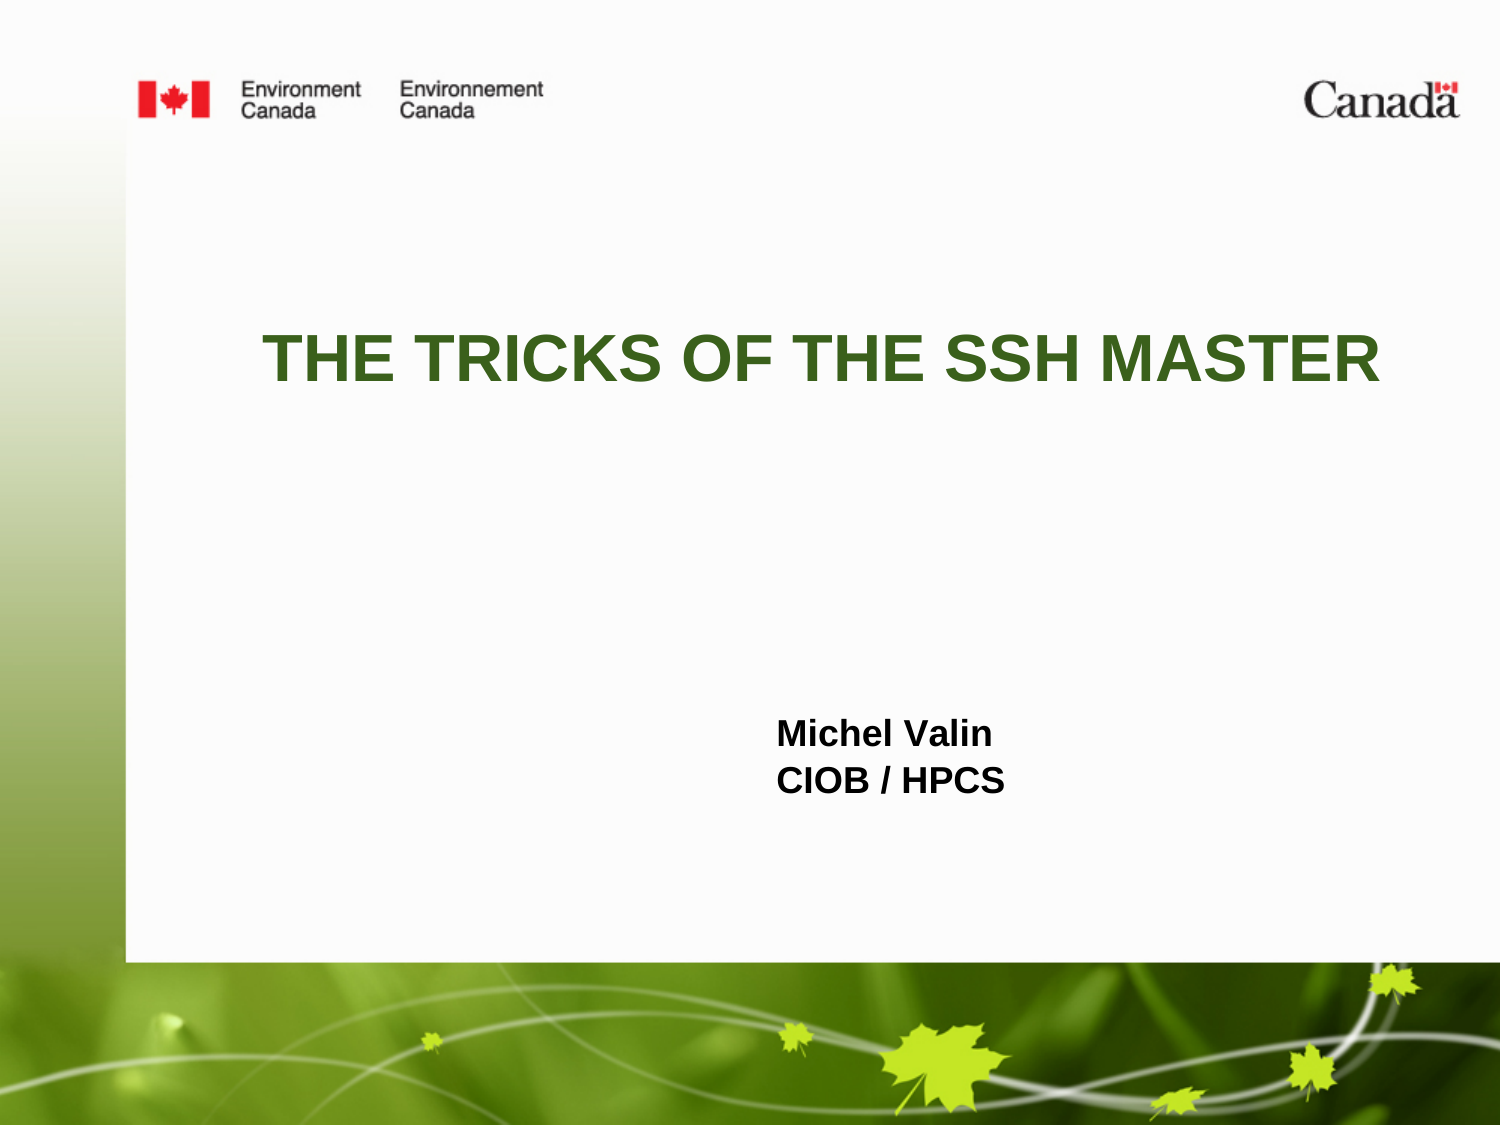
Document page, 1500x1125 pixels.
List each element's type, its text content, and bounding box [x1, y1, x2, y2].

subtitle Michel Valin CIOB / HPCS [761, 609, 1353, 882]
picture [0, 0, 1500, 1125]
title THE TRICKS OF THE SSH MASTER [204, 238, 1442, 480]
